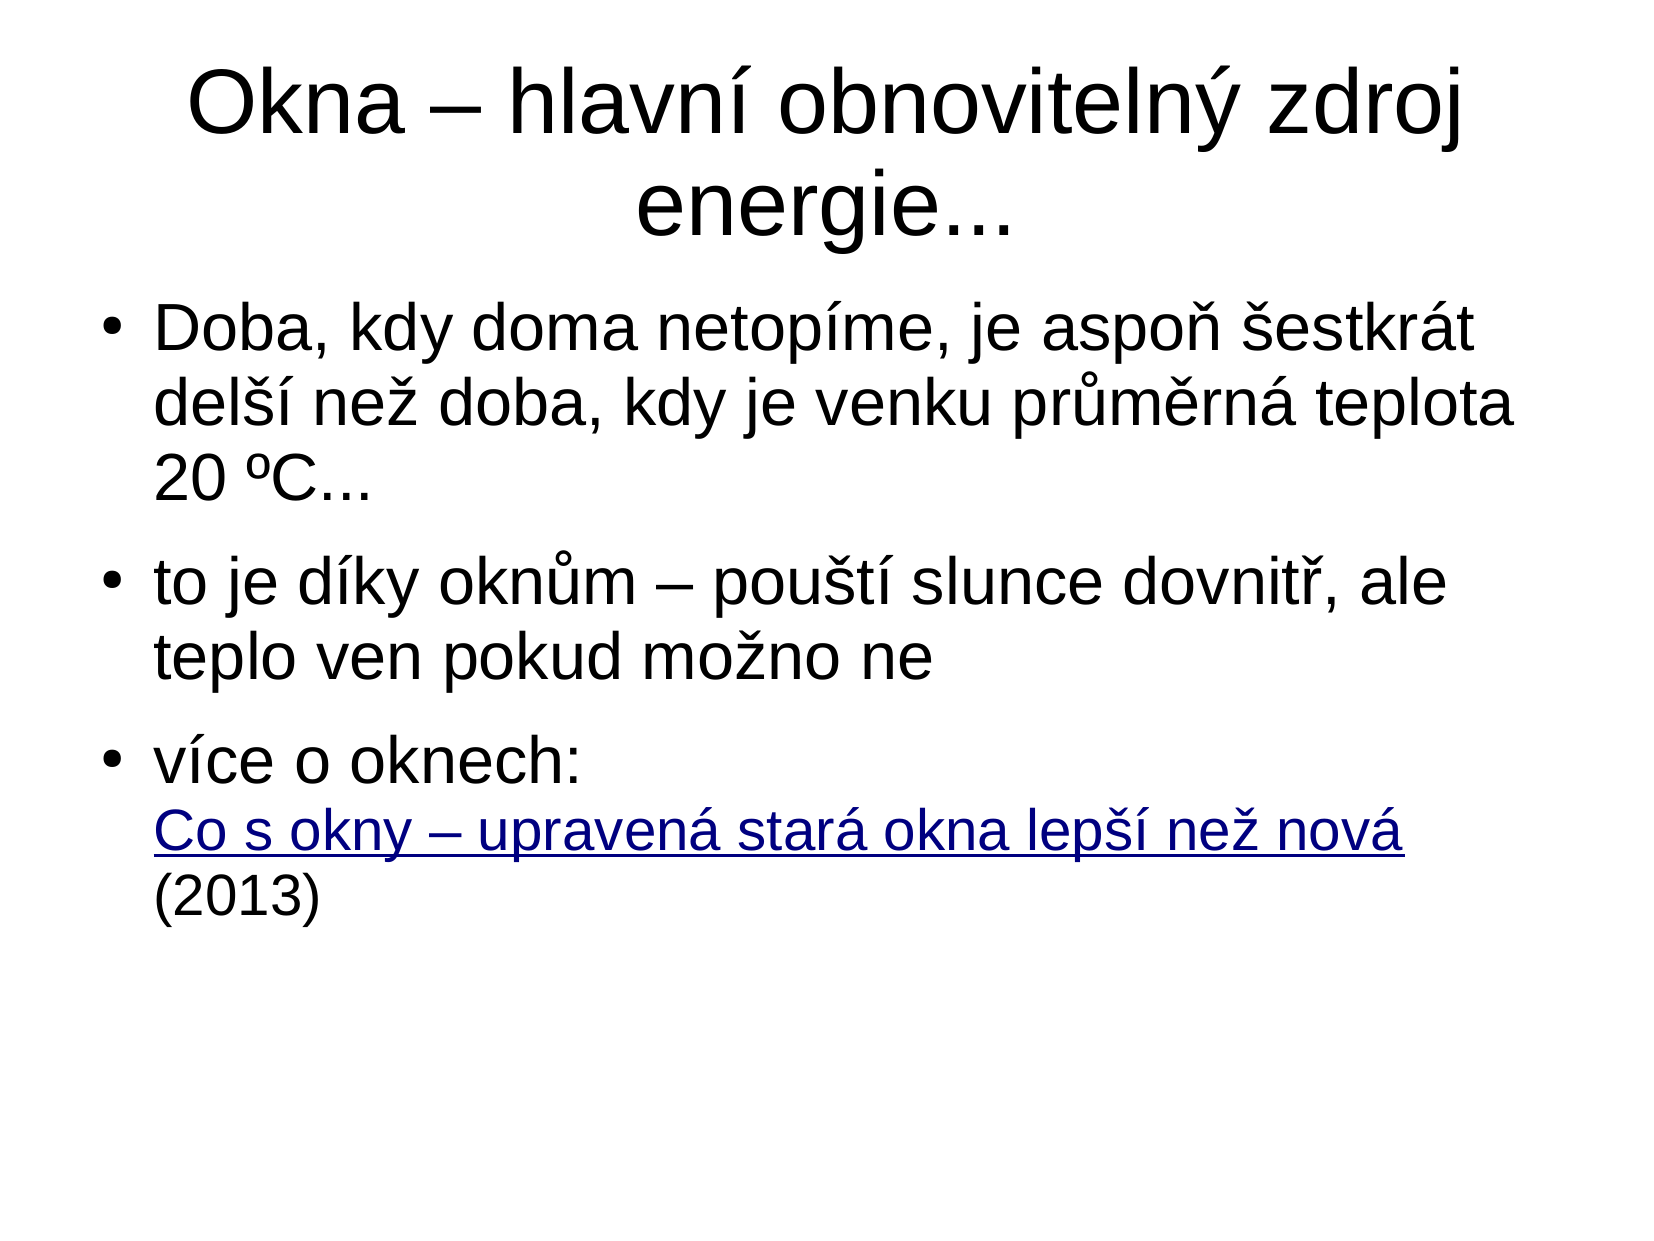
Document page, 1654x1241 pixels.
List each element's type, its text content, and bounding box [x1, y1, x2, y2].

title Okna – hlavní obnovitelný zdroj energie... [82, 49, 1571, 257]
list Doba, kdy doma netopíme, je aspoň šestkrát delší než doba, kdy je venku průměrná teplota 20 ºC... to je díky oknům – pouští slunce dovnitř, ale teplo ven pokud možno ne více o oknech: Co s okny – upravená stará okna lepší než nová (2013) [82, 290, 1571, 1109]
